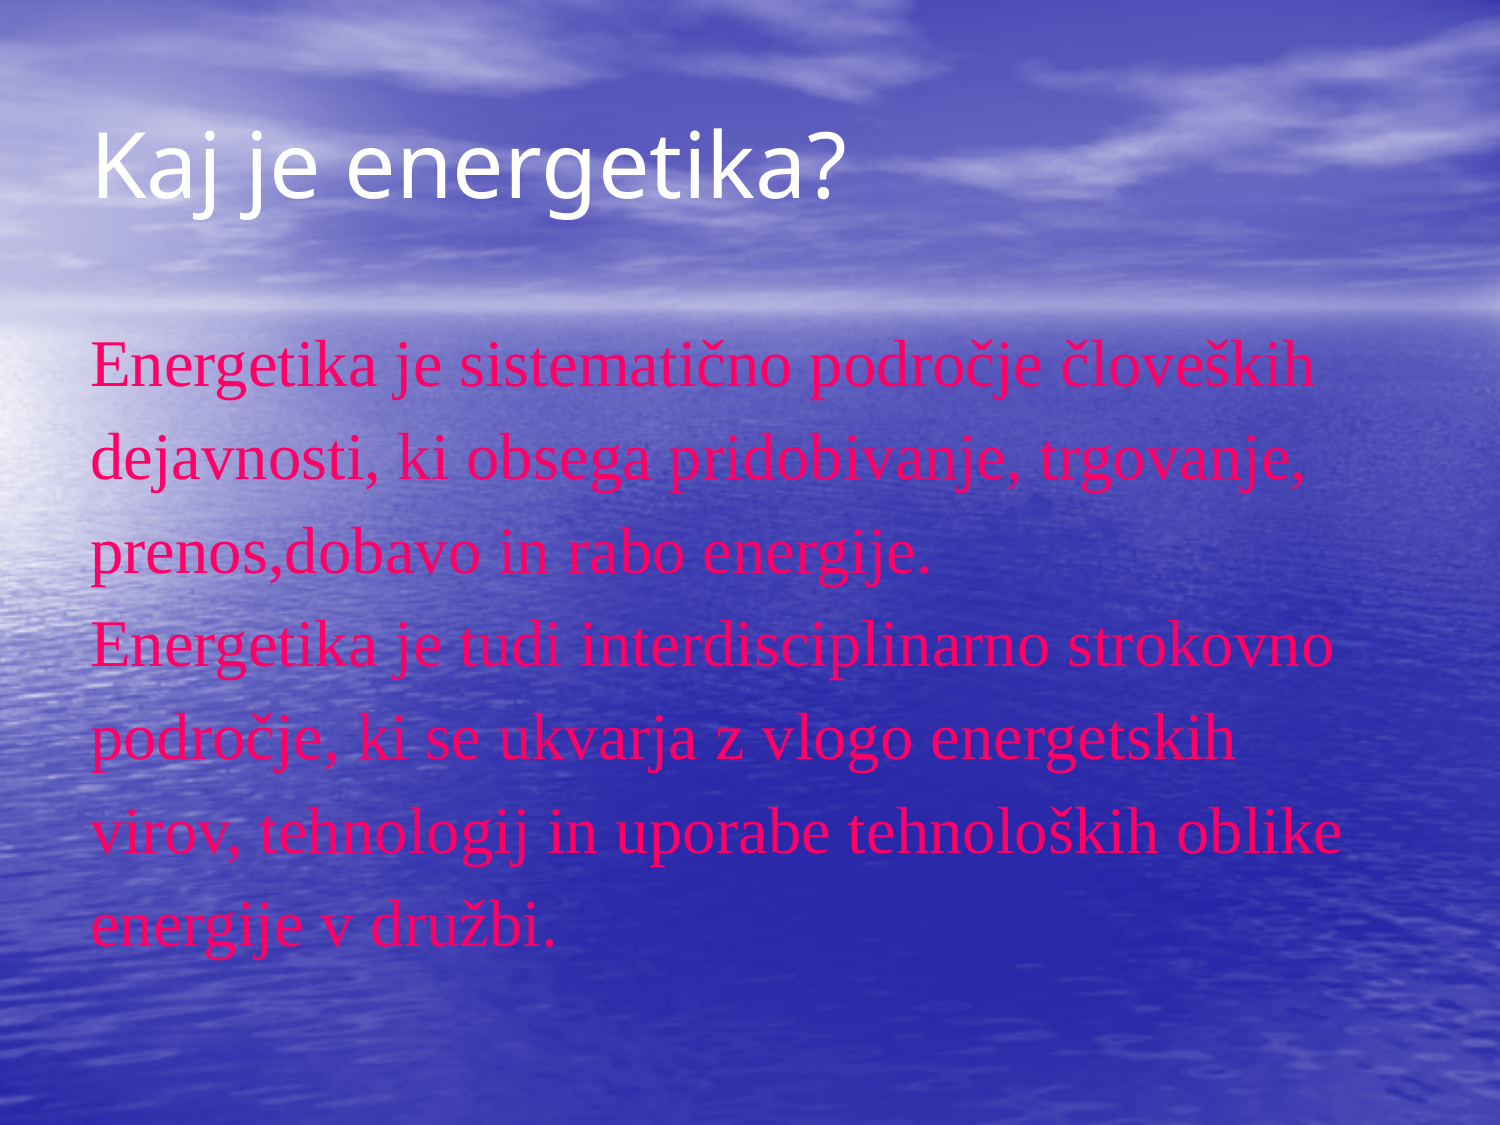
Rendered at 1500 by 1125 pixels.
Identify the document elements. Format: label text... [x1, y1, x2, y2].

title Kaj je energetika? [75, 47, 1425, 275]
picture [0, 0, 1500, 1125]
list Energetika je sistematično področje človeških dejavnosti, ki obsega pridobivanje, trgovanje, prenos,dobavo in rabo energije. Energetika je tudi interdisciplinarno strokovno področje, ki se ukvarja z vlogo energetskih virov, tehnologij in uporabe tehnoloških oblike energije v družbi. [75, 312, 1425, 988]
